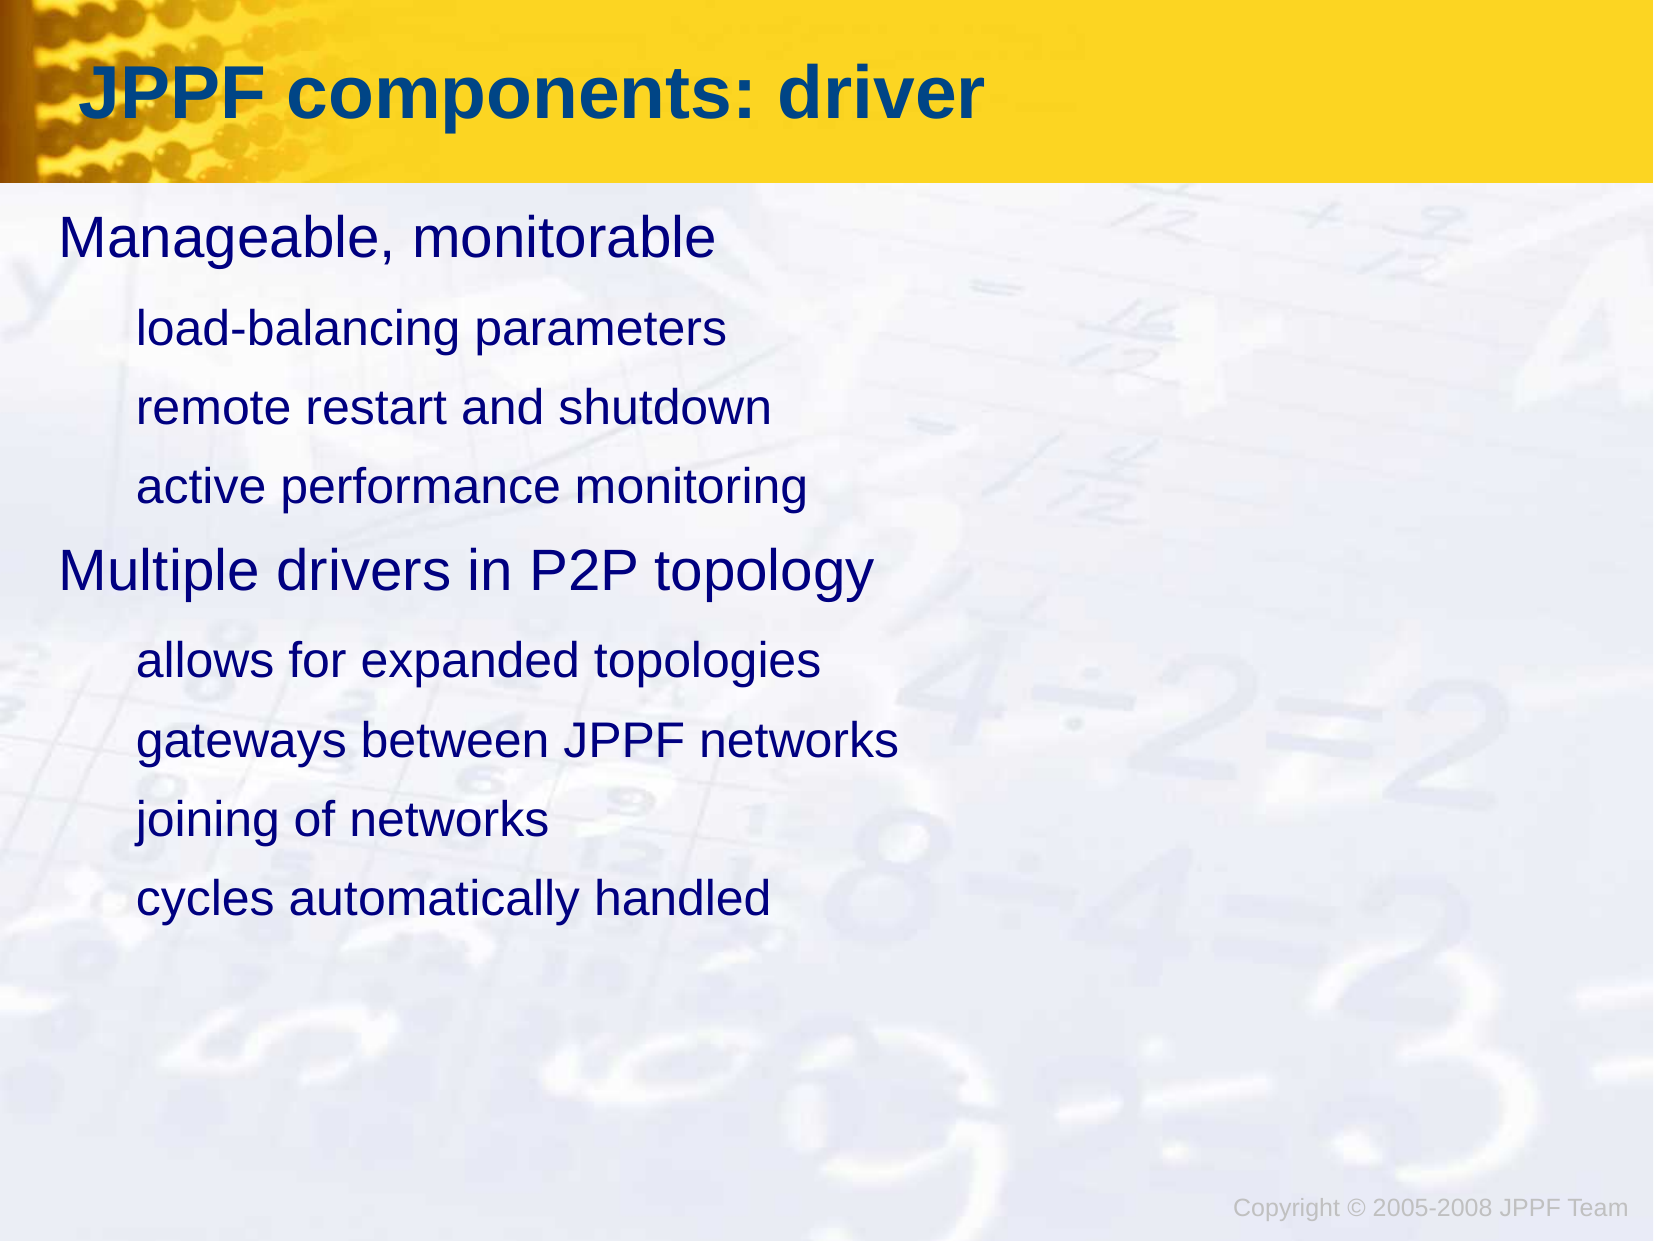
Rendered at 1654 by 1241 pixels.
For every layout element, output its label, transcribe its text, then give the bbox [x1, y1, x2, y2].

title JPPF components: driver [78, 17, 1567, 168]
list Manageable, monitorable load-balancing parameters remote restart and shutdown active performance monitoring Multiple drivers in P2P topology allows for expanded topologies gateways between JPPF networks joining of networks cycles automatically handled [41, 205, 1529, 1126]
picture [0, 0, 1654, 1241]
